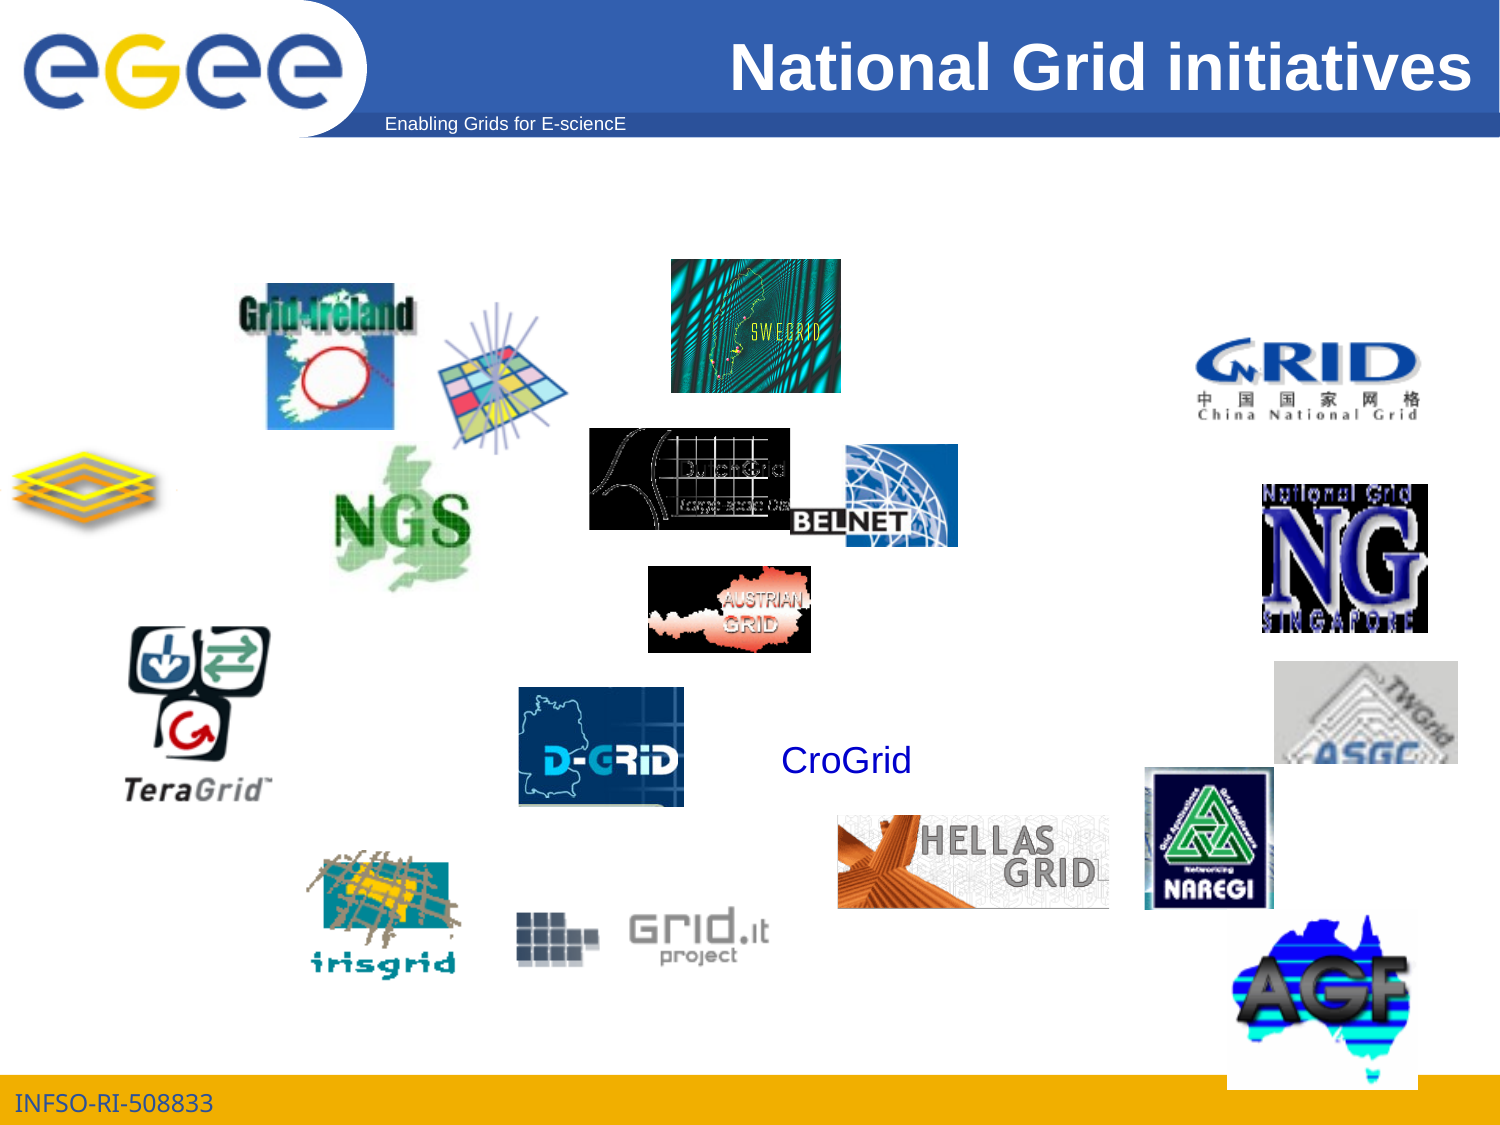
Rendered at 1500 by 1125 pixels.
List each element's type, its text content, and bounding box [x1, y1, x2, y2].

picture [1262, 484, 1428, 633]
picture [589, 425, 958, 547]
picture [116, 625, 282, 803]
title National Grid initiatives [369, 0, 1475, 195]
picture [671, 259, 841, 393]
picture [506, 897, 777, 972]
picture [1144, 767, 1418, 1090]
picture [329, 295, 582, 598]
picture [305, 850, 463, 985]
picture [518, 686, 684, 807]
picture [234, 283, 425, 430]
picture [648, 566, 811, 653]
picture [0, 444, 178, 539]
picture [1191, 330, 1431, 428]
picture [1274, 661, 1458, 764]
picture [18, 30, 349, 112]
picture [837, 815, 1110, 909]
text_box CroGrid [766, 732, 991, 793]
